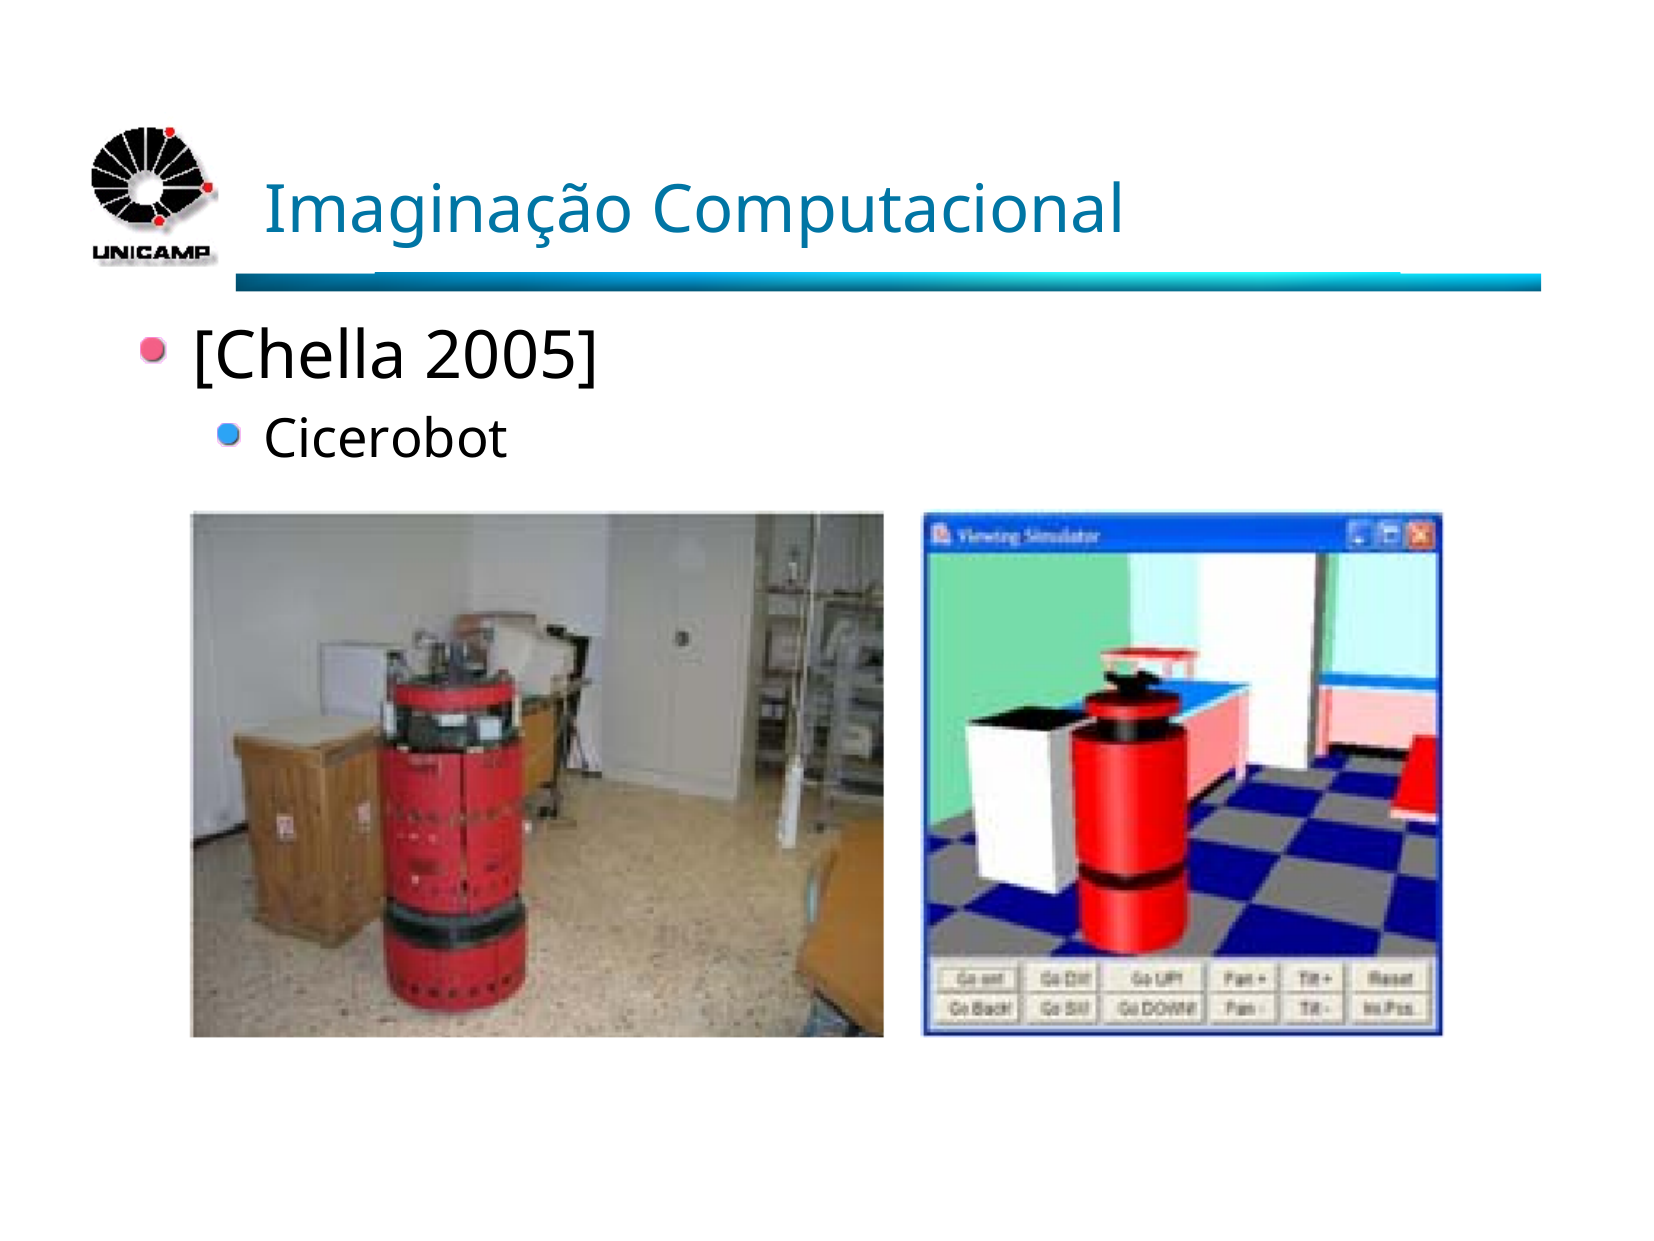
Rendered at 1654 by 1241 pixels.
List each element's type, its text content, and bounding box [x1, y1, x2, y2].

title Imaginação Computacional [264, 57, 1534, 250]
picture [177, 501, 1461, 1056]
list [Chella 2005] Cicerobot [121, 309, 1534, 1167]
picture [125, 272, 1654, 295]
